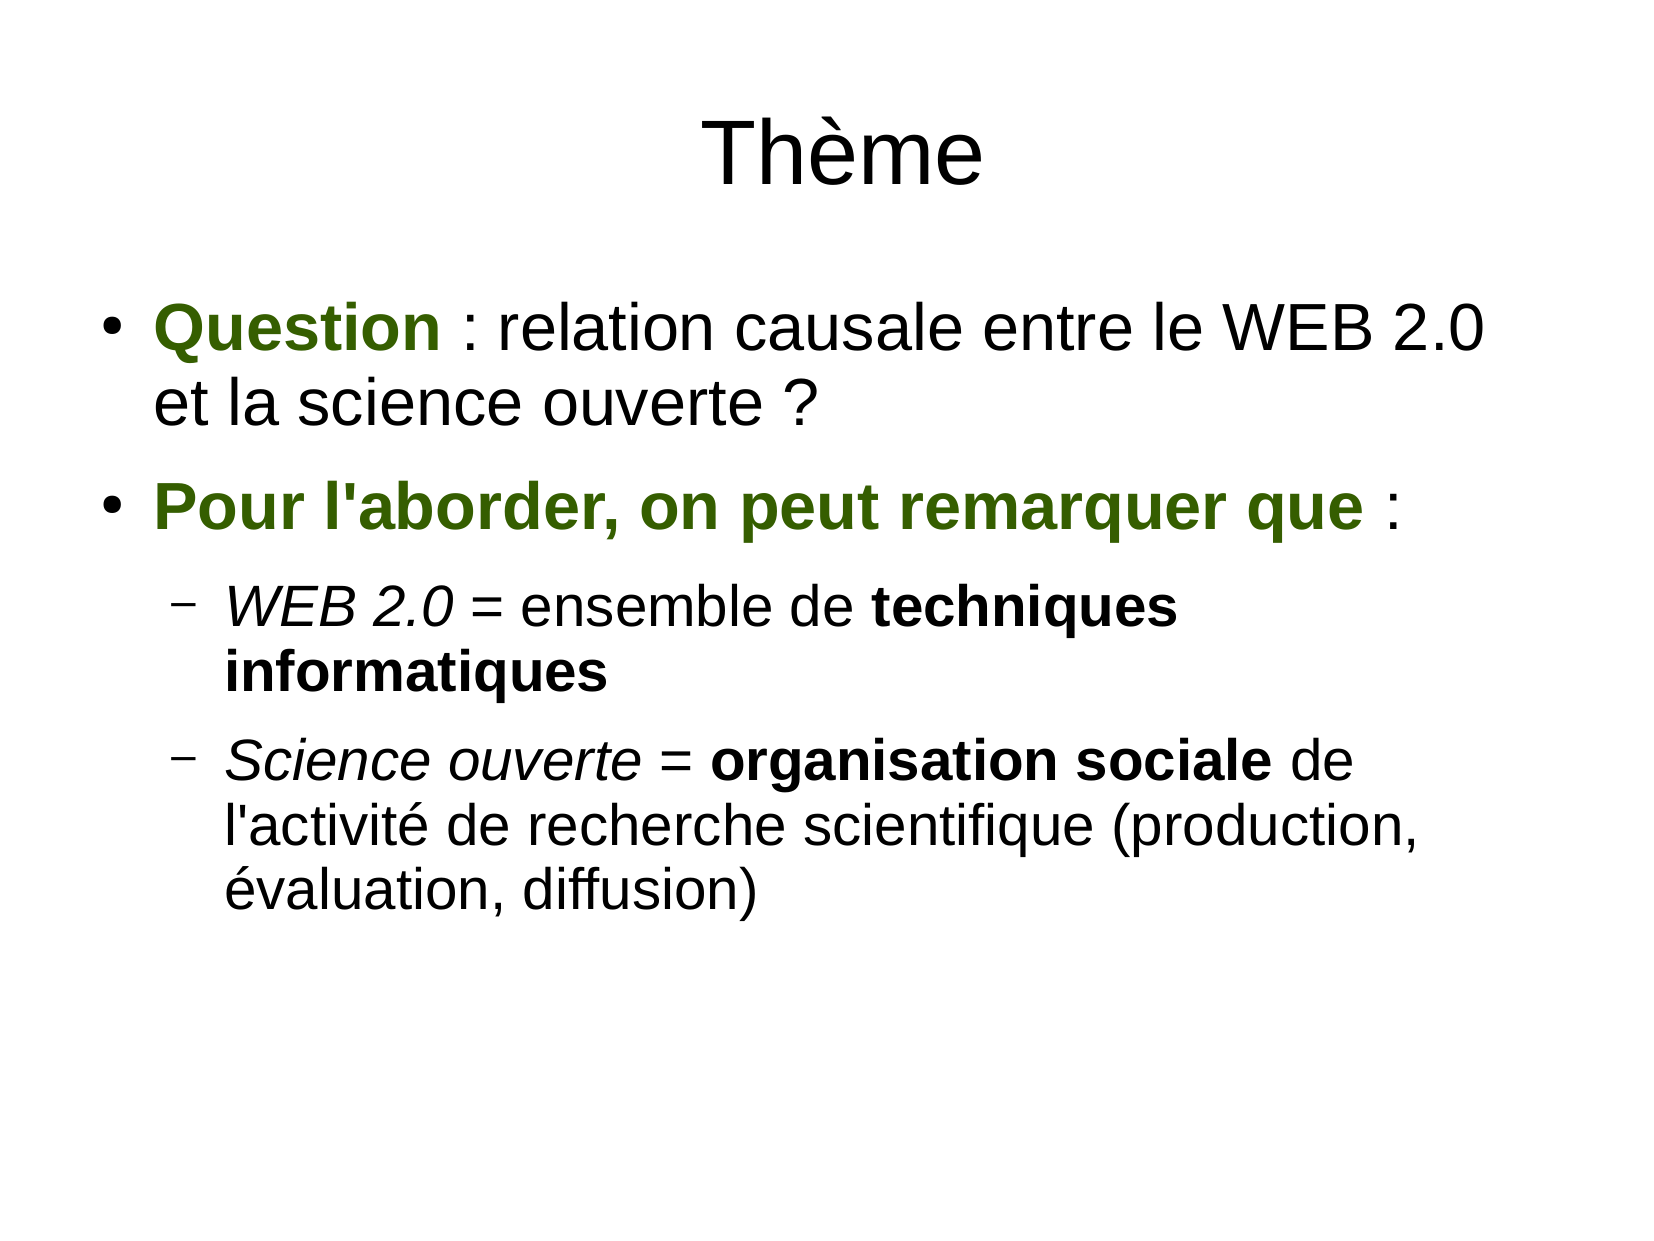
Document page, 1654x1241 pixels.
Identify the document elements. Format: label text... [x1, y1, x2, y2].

title Thème [82, 49, 1571, 257]
list Question : relation causale entre le WEB 2.0 et la science ouverte ? Pour l'aborder, on peut remarquer que : WEB 2.0 = ensemble de techniques informatiques Science ouverte = organisation sociale de l'activité de recherche scientifique (production, évaluation, diffusion) [82, 290, 1538, 1010]
